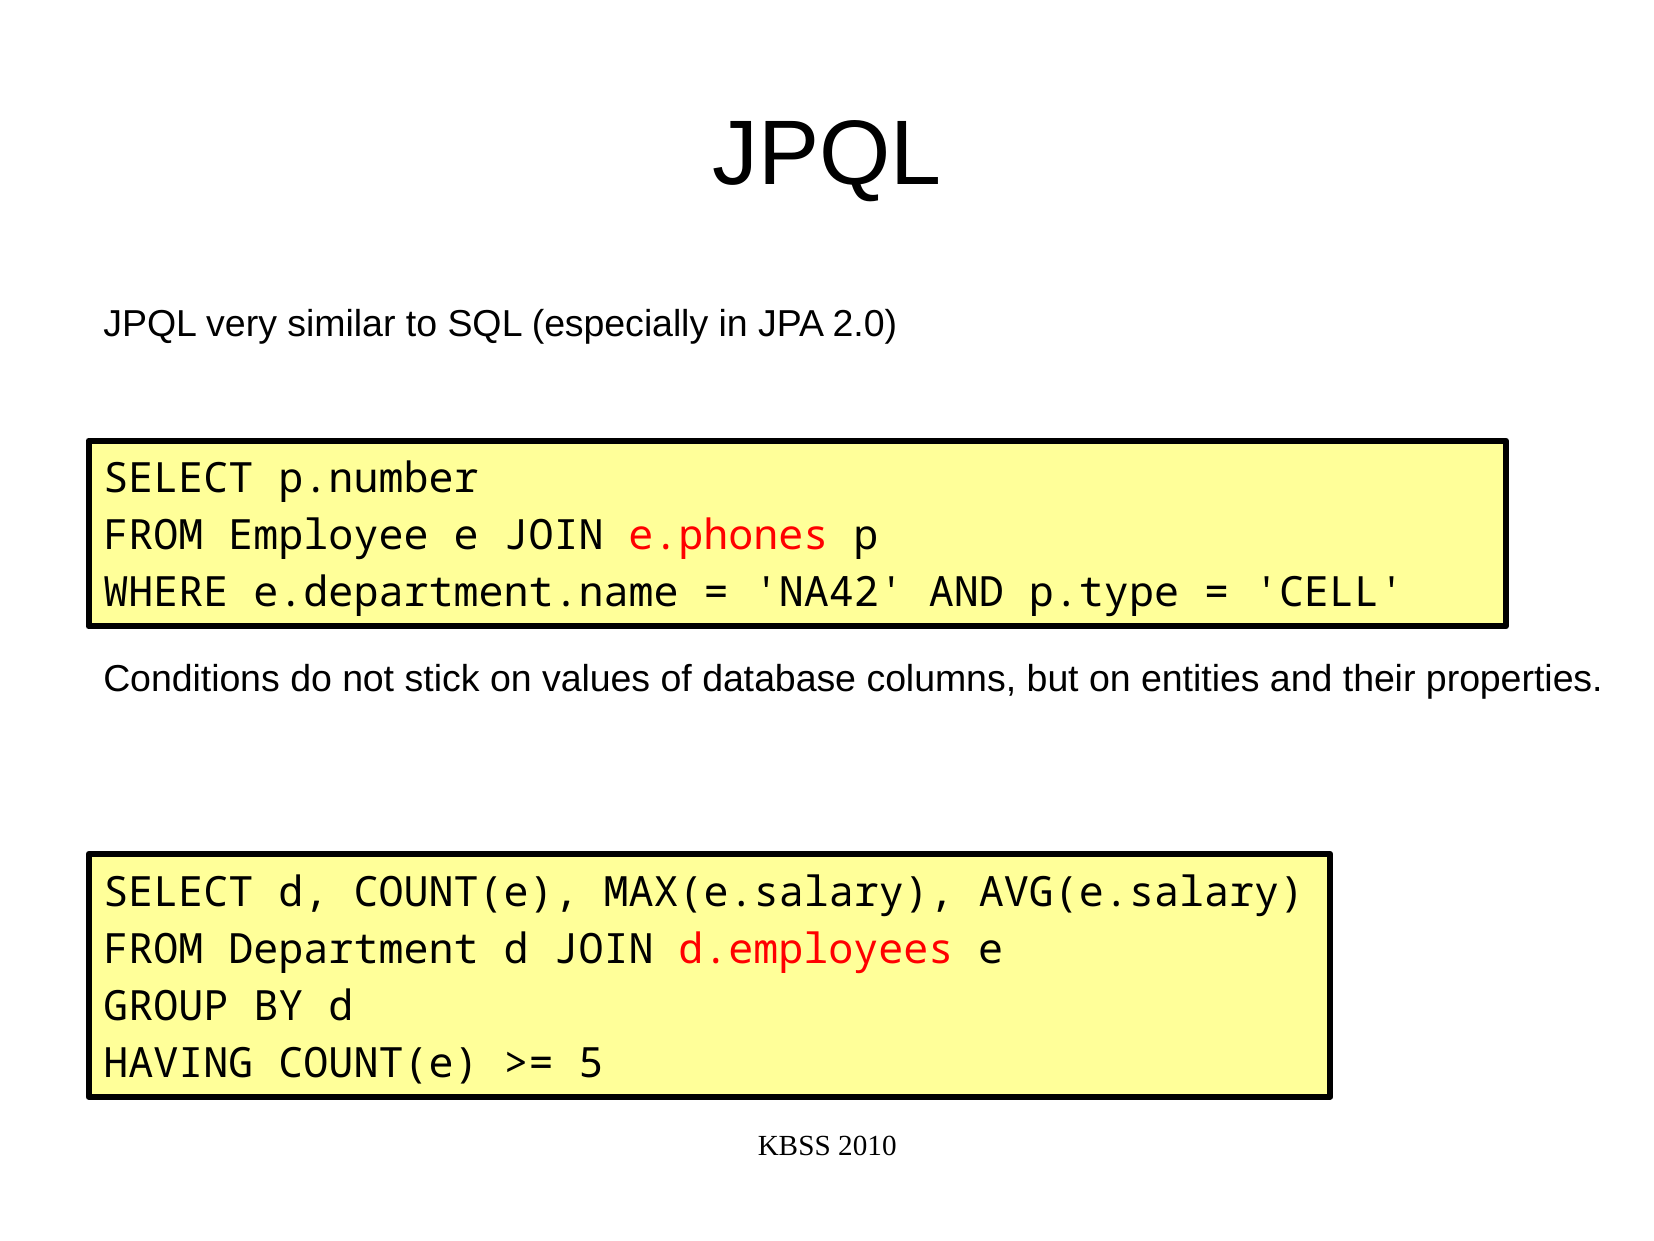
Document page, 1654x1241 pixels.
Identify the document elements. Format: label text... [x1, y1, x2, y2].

text_box Conditions do not stick on values of database columns, but on entities and their properties. [88, 649, 1619, 707]
text_box SELECT p.number FROM Employee e JOIN e.phones p WHERE e.department.name = 'NA42' AND p.type = 'CELL' [88, 440, 1506, 602]
text_box JPQL very similar to SQL (especially in JPA 2.0) [88, 295, 911, 353]
title JPQL [82, 49, 1571, 257]
text_box SELECT d, COUNT(e), MAX(e.salary), AVG(e.salary) FROM Department d JOIN d.employees e GROUP BY d HAVING COUNT(e) >= 5 [88, 853, 1331, 1063]
